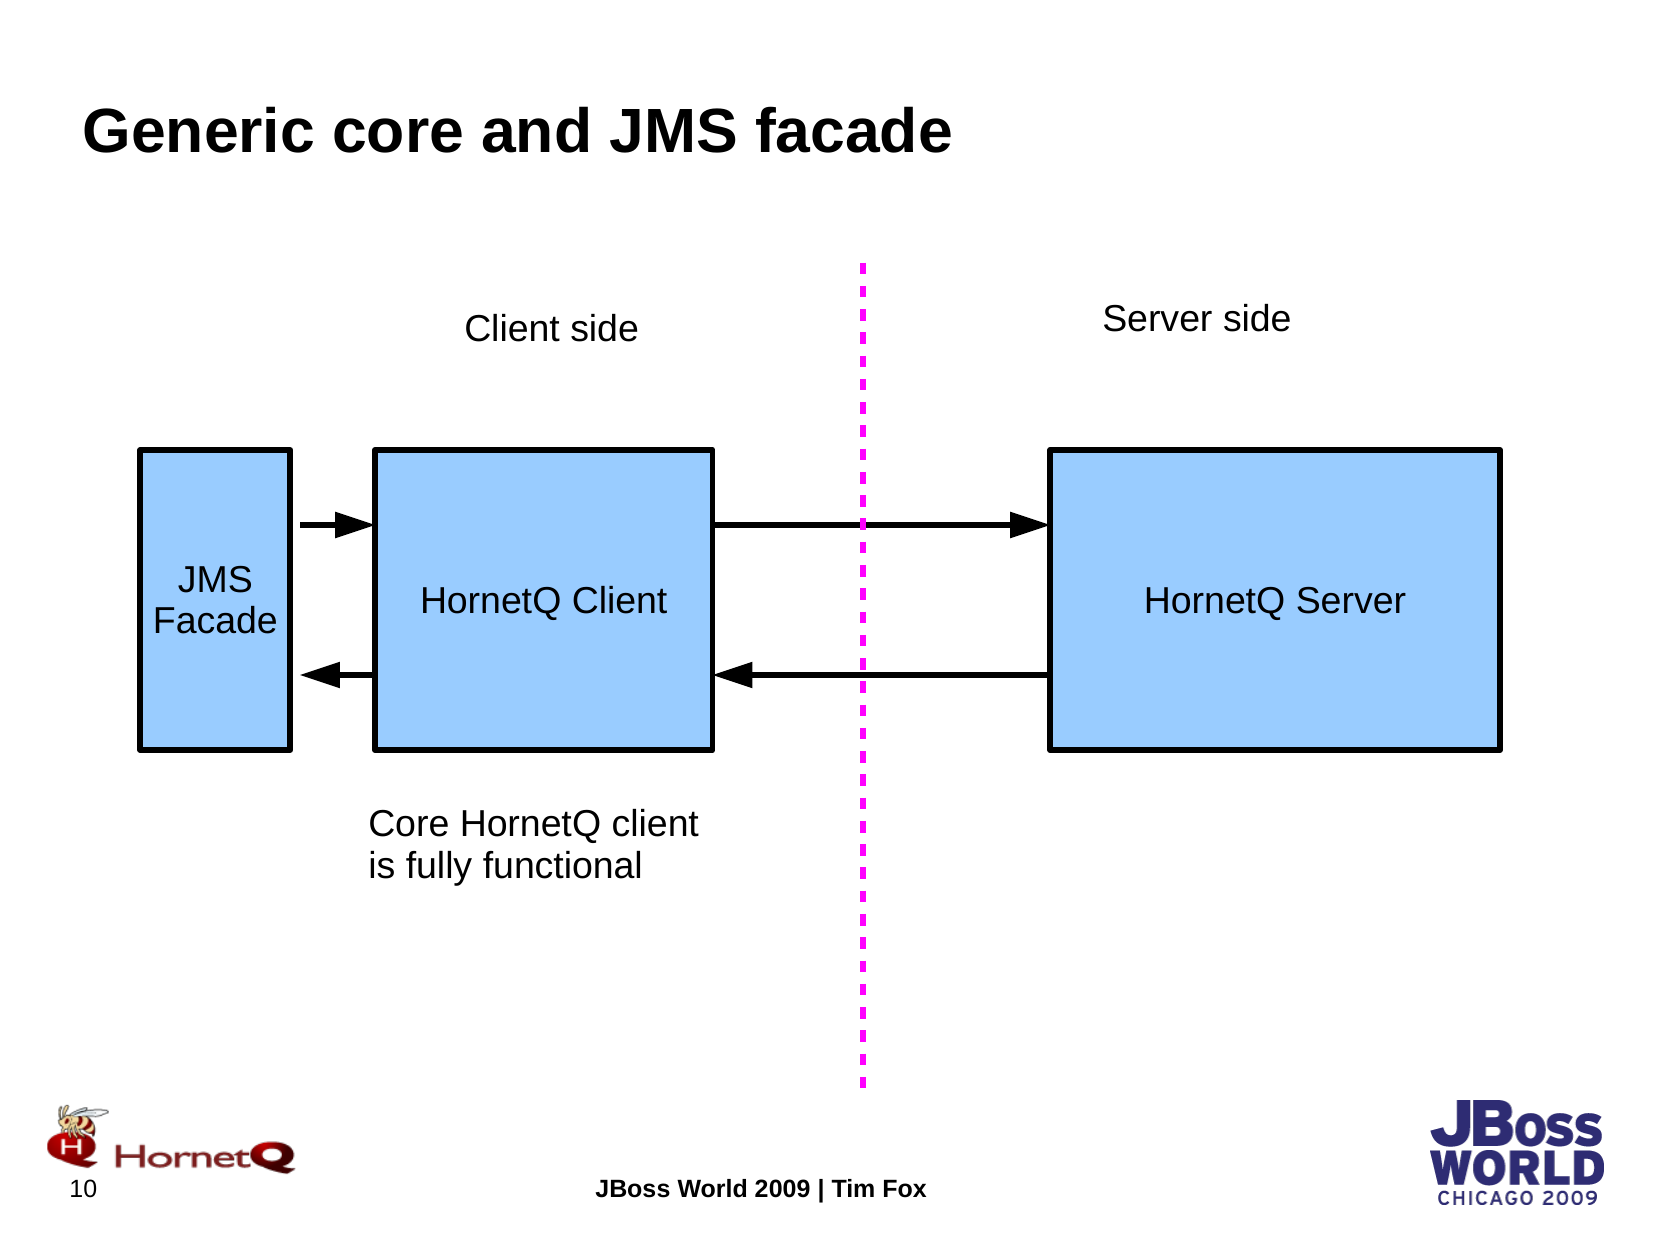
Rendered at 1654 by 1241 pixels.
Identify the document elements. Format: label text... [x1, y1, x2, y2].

text_box Server side [1087, 289, 1307, 361]
text_box HornetQ Client [375, 450, 713, 751]
text_box HornetQ Server [1050, 450, 1501, 751]
text_box JMS Facade [140, 450, 291, 751]
picture [1430, 1099, 1604, 1212]
text_box Client side [449, 300, 654, 371]
picture [46, 1101, 297, 1177]
text_box Core HornetQ client is fully functional [353, 795, 714, 922]
title Generic core and JMS facade [82, 37, 1571, 226]
